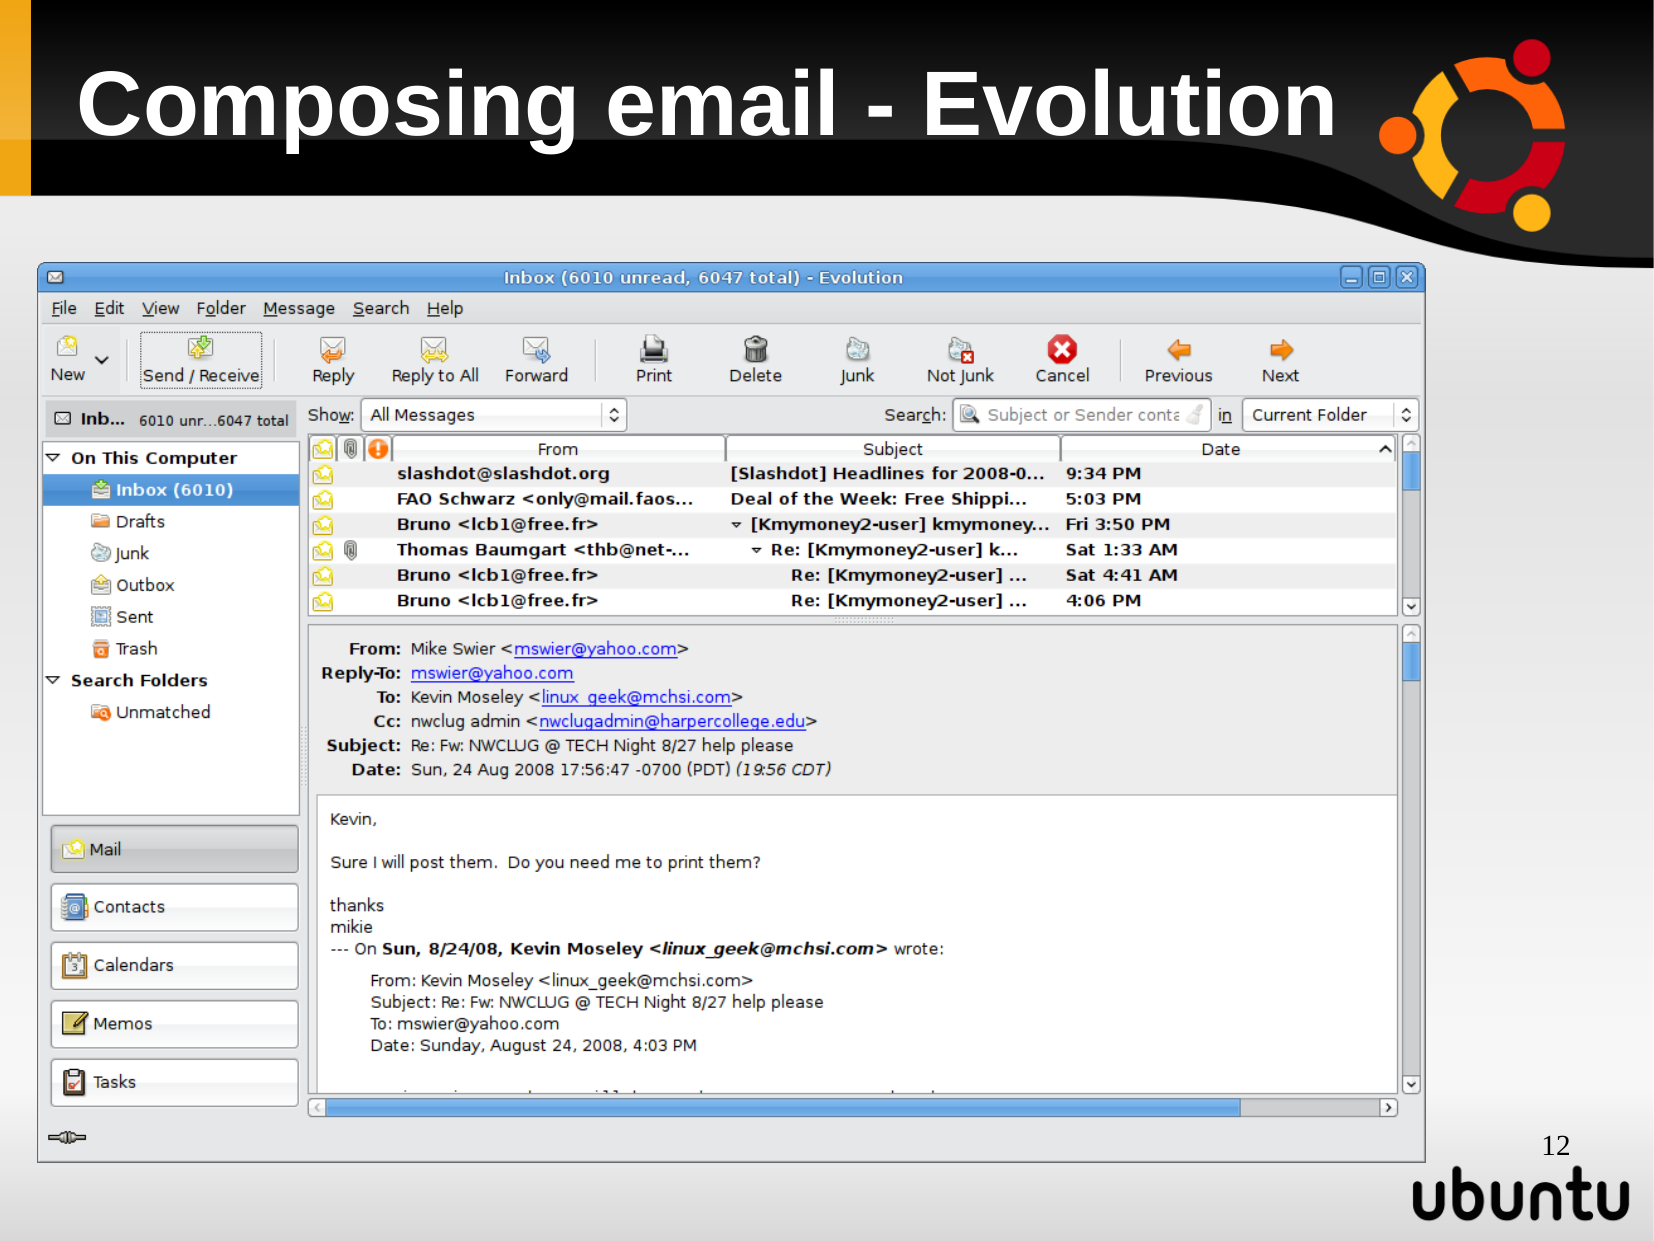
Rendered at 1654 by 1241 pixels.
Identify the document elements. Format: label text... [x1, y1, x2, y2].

picture [0, 0, 1654, 1241]
title Composing email - Evolution [76, 0, 1565, 208]
